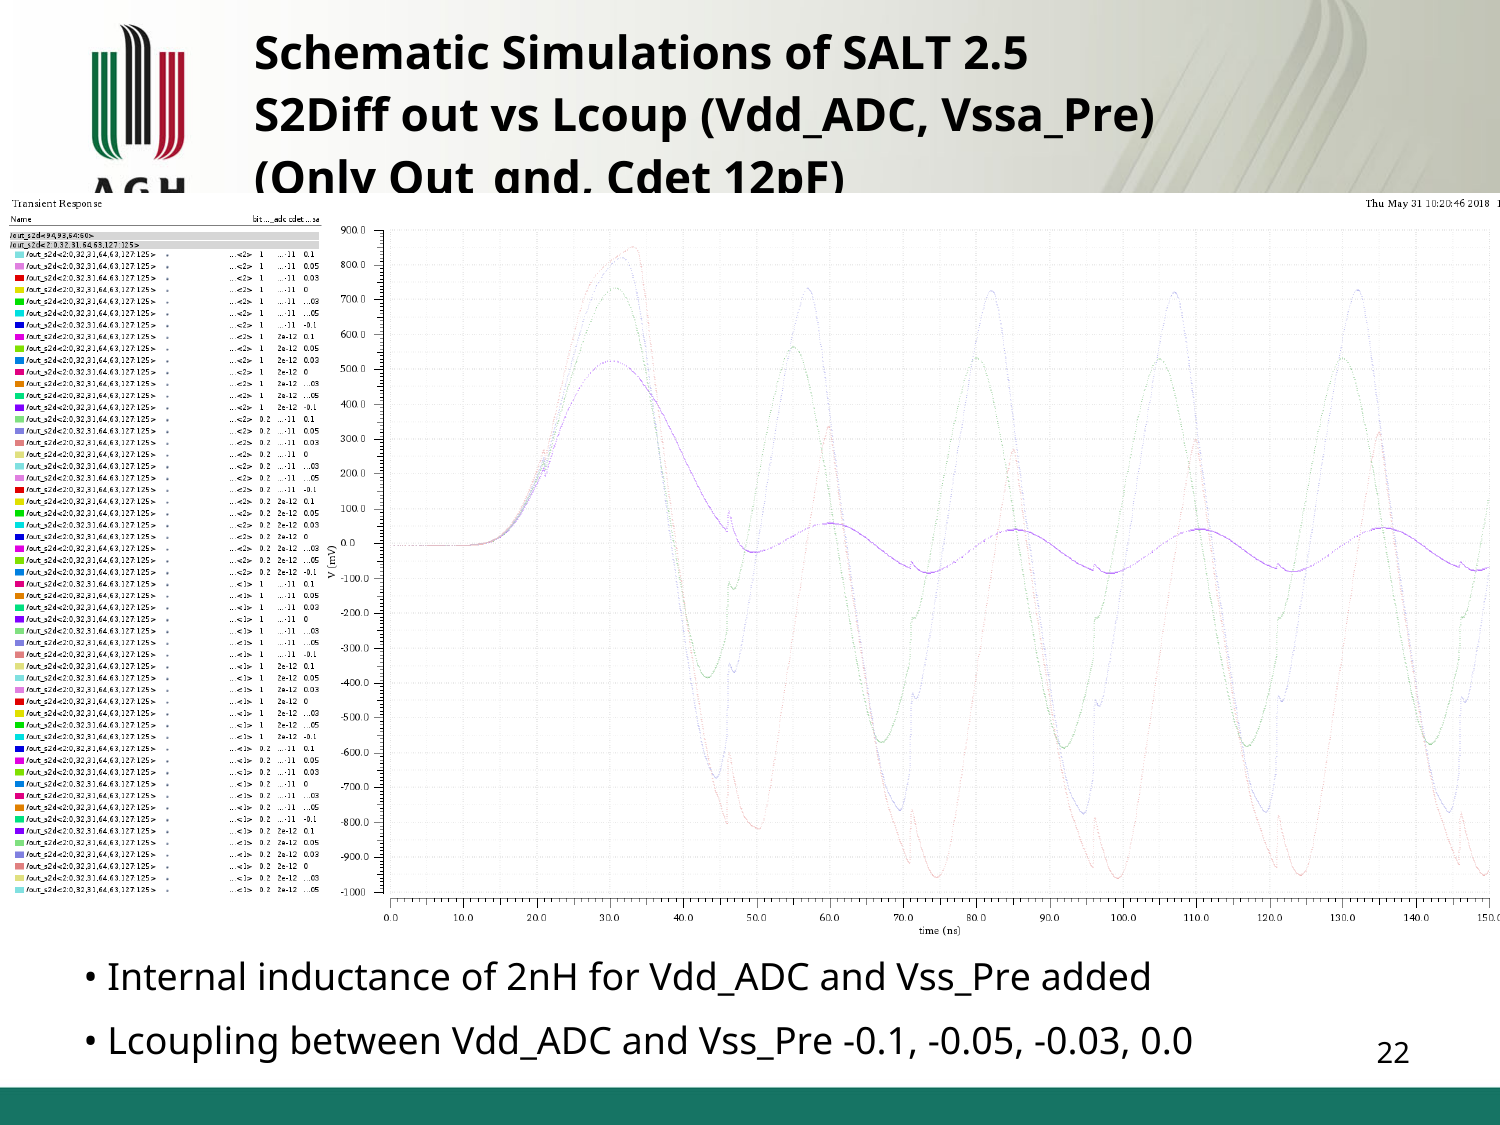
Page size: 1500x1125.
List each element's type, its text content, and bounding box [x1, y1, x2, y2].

title Schematic Simulations of SALT 2.5 S2Diff out vs Lcoup (Vdd_ADC, Vssa_Pre) (Only Out_gnd, Cdet 12pF) [254, 34, 1489, 193]
list Internal inductance of 2nH for Vdd_ADC and Vss_Pre added Lcoupling between Vdd_ADC and Vss_Pre -0.1, -0.05, -0.03, 0.0 [23, 950, 1465, 1081]
picture [0, 0, 1500, 1125]
